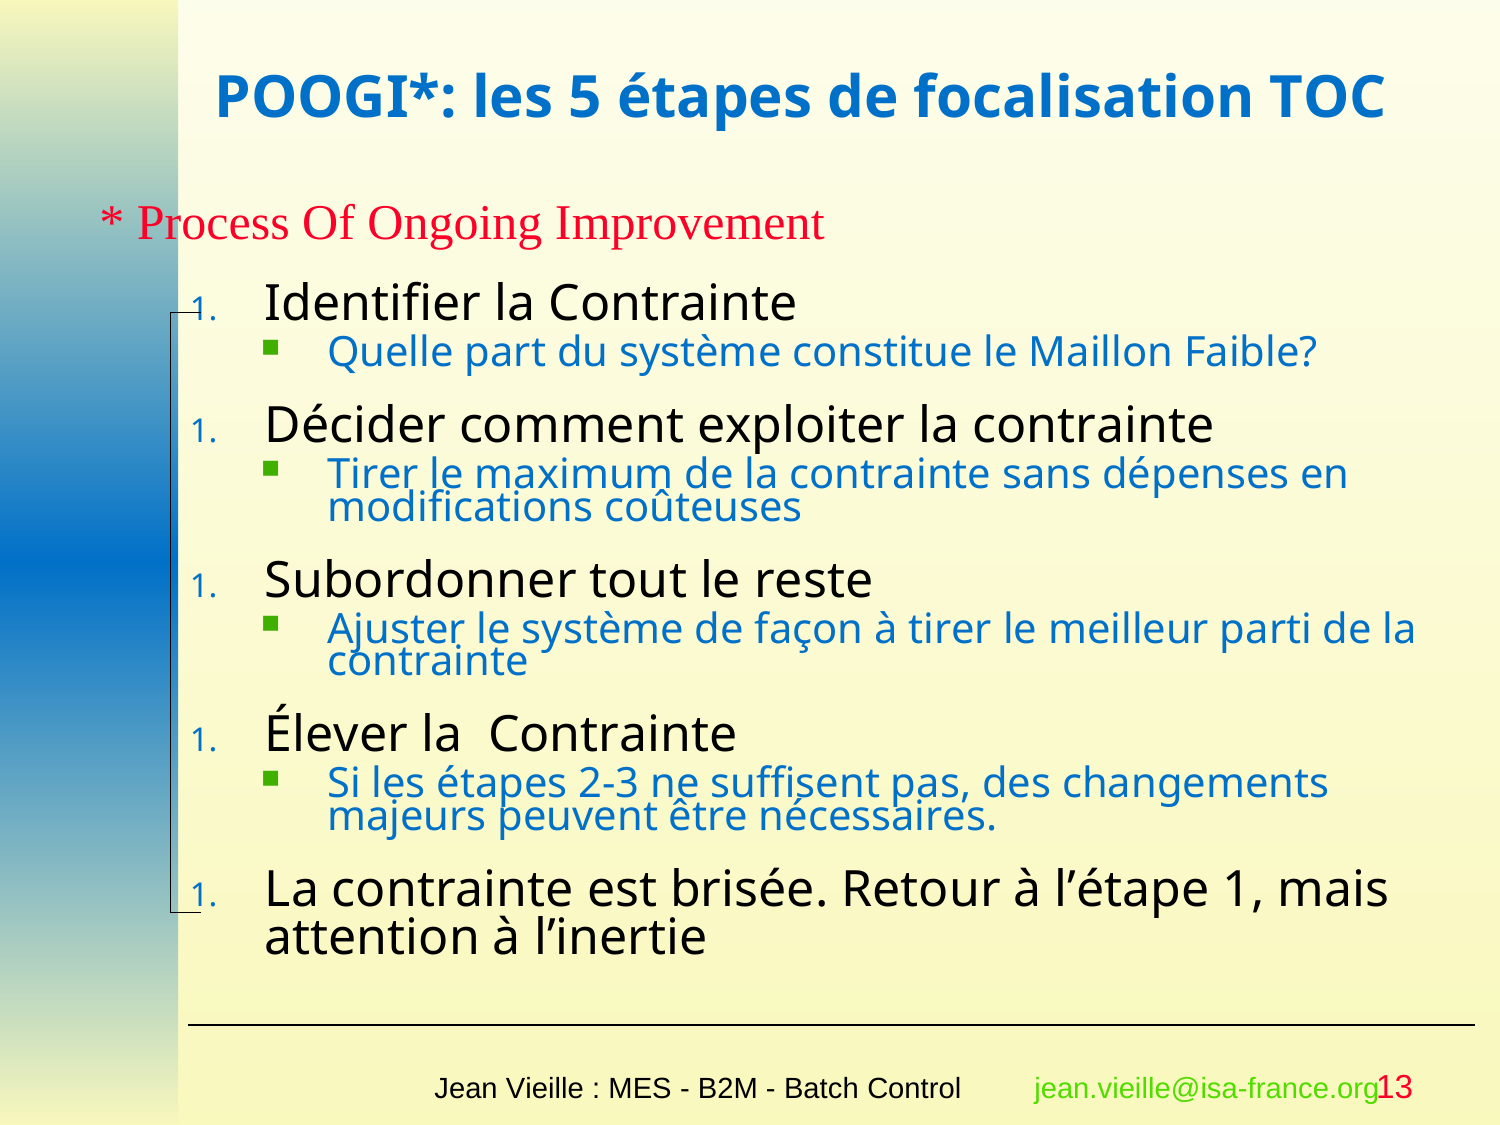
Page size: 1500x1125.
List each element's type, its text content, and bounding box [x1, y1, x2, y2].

text_box * Process Of Ongoing Improvement [84, 181, 841, 258]
list Identifier la Contrainte Quelle part du système constitue le Maillon Faible? Décider comment exploiter la contrainte Tirer le maximum de la contrainte sans dépenses en modifications coûteuses Subordonner tout le reste Ajuster le système de façon à tirer le meilleur parti de la contrainte Élever la Contrainte Si les étapes 2-3 ne suffisent pas, des changements majeurs peuvent être nécessaires. La contrainte est brisée. Retour à l’étape 1, mais attention à l’inertie [174, 275, 1454, 1001]
title POOGI*: les 5 étapes de focalisation TOC [199, 24, 1466, 163]
